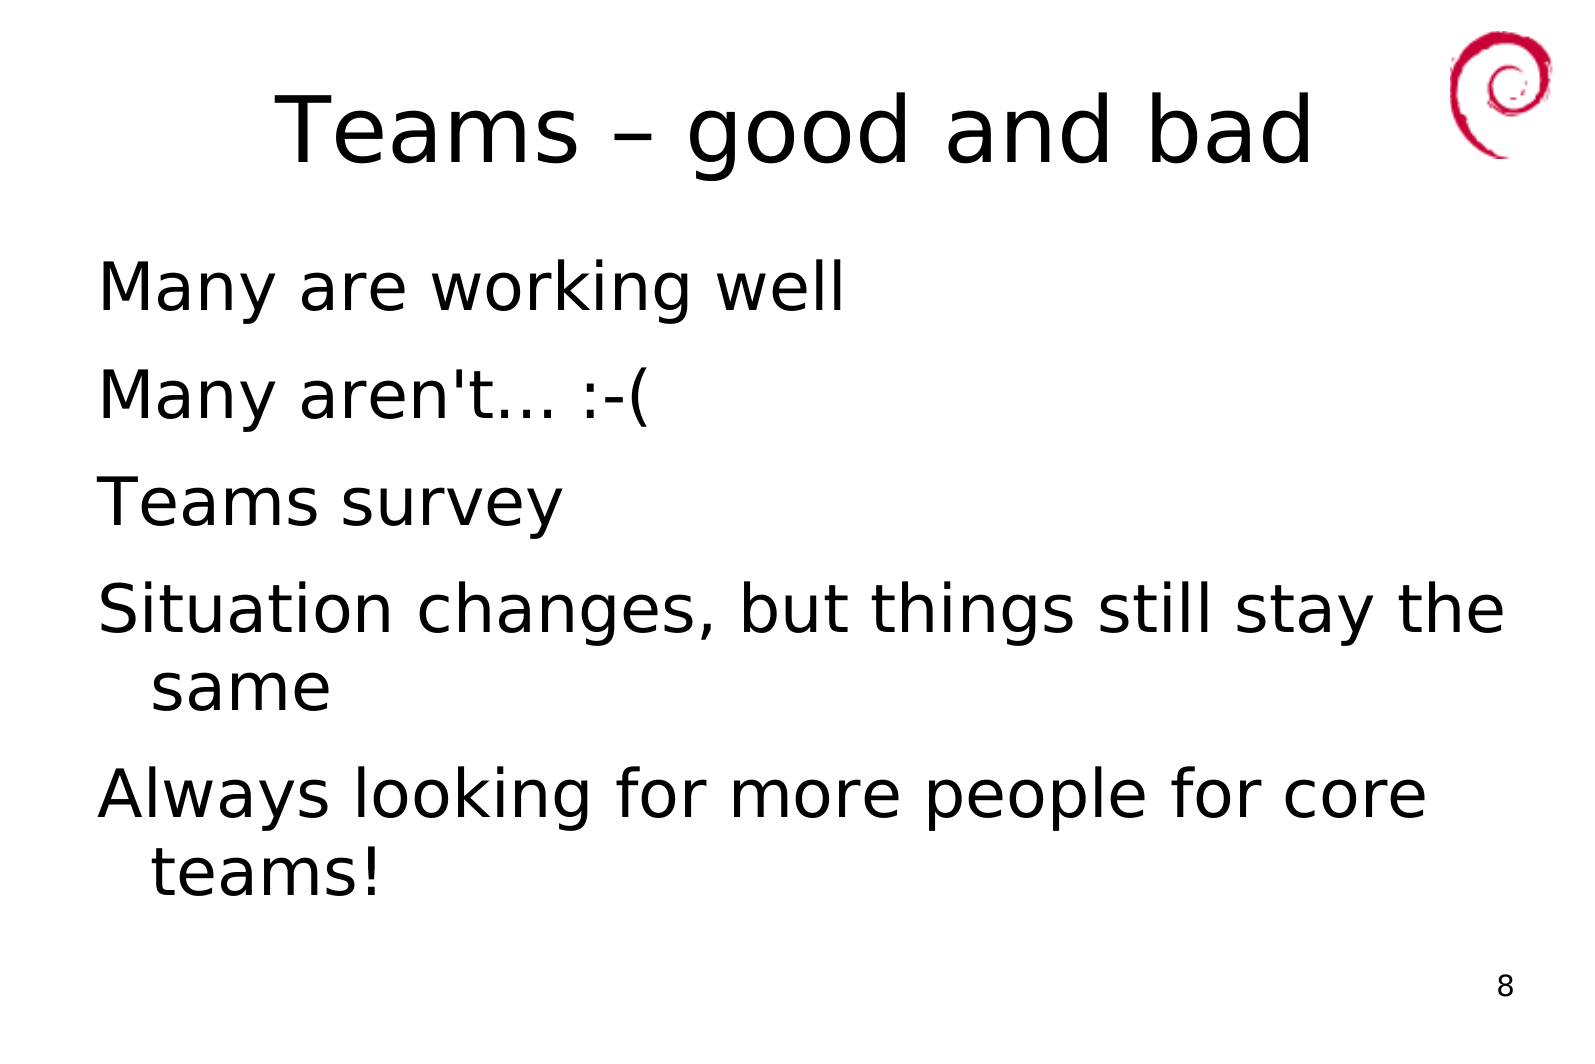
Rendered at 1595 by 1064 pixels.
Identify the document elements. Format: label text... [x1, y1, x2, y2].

list Many are working well Many aren't... :-( Teams survey Situation changes, but things still stay the same Always looking for more people for core teams! [79, 248, 1515, 936]
picture [1450, 31, 1555, 159]
title Teams – good and bad [79, 42, 1515, 221]
